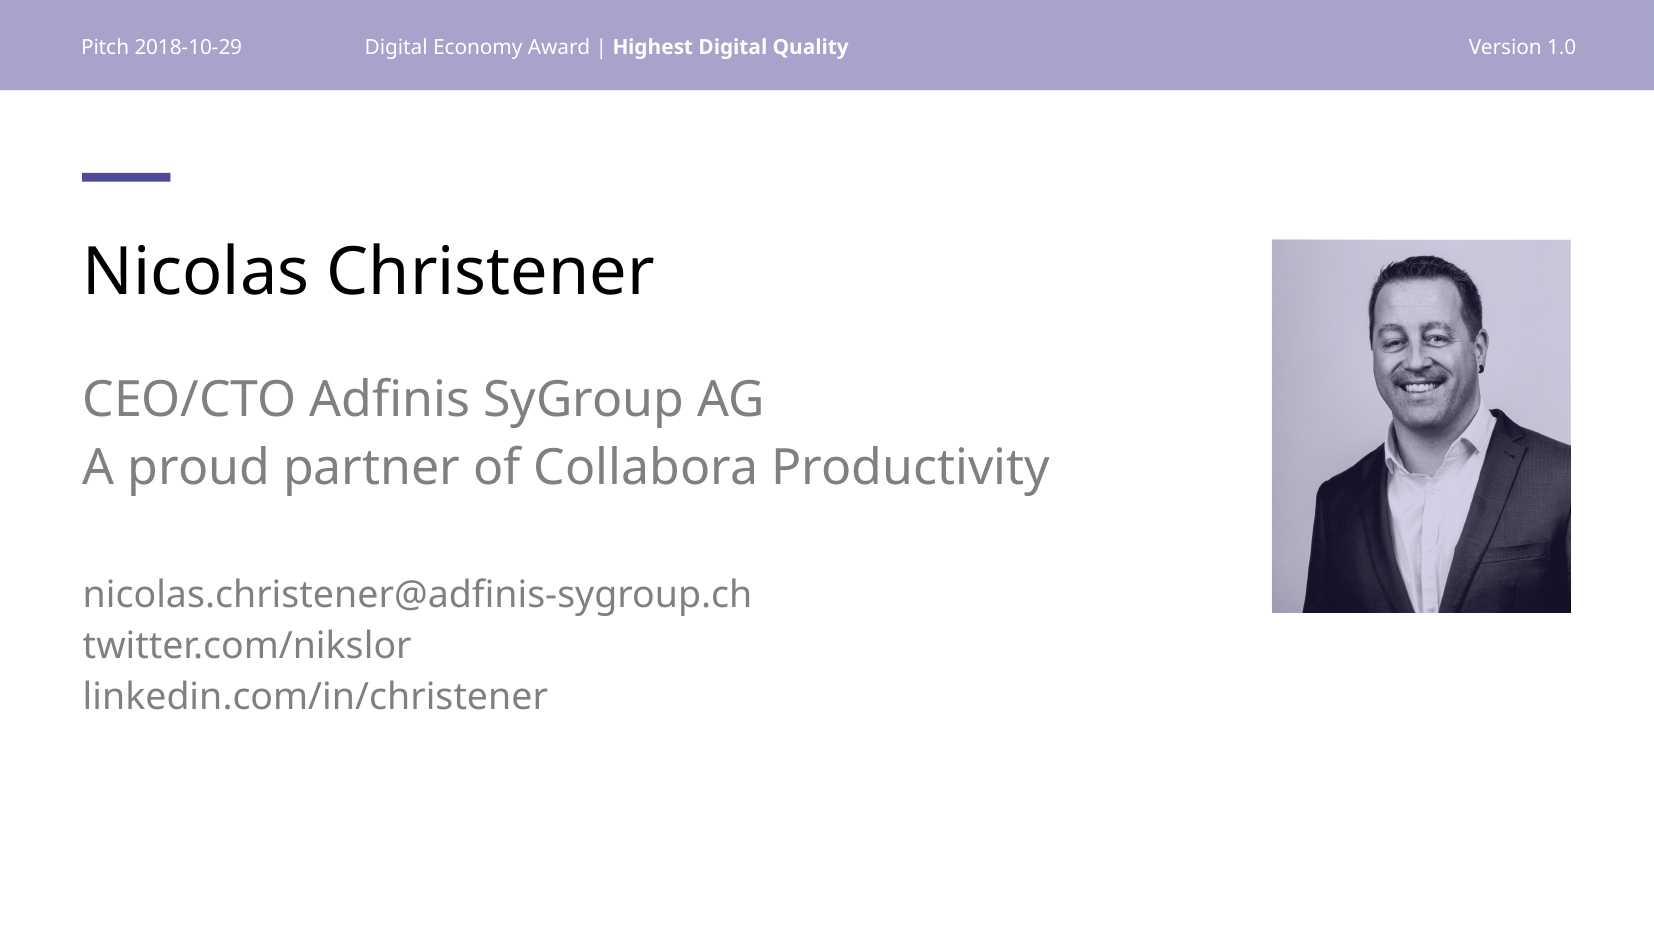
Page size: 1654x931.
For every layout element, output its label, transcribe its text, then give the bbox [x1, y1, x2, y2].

title Nicolas Christener [82, 208, 1571, 329]
list CEO/CTO Adfinis SyGroup AG A proud partner of Collabora Productivity nicolas.christener@adfinis-sygroup.ch twitter.com/nikslor linkedin.com/in/christener [82, 362, 1571, 876]
text_box [1271, 240, 1571, 613]
